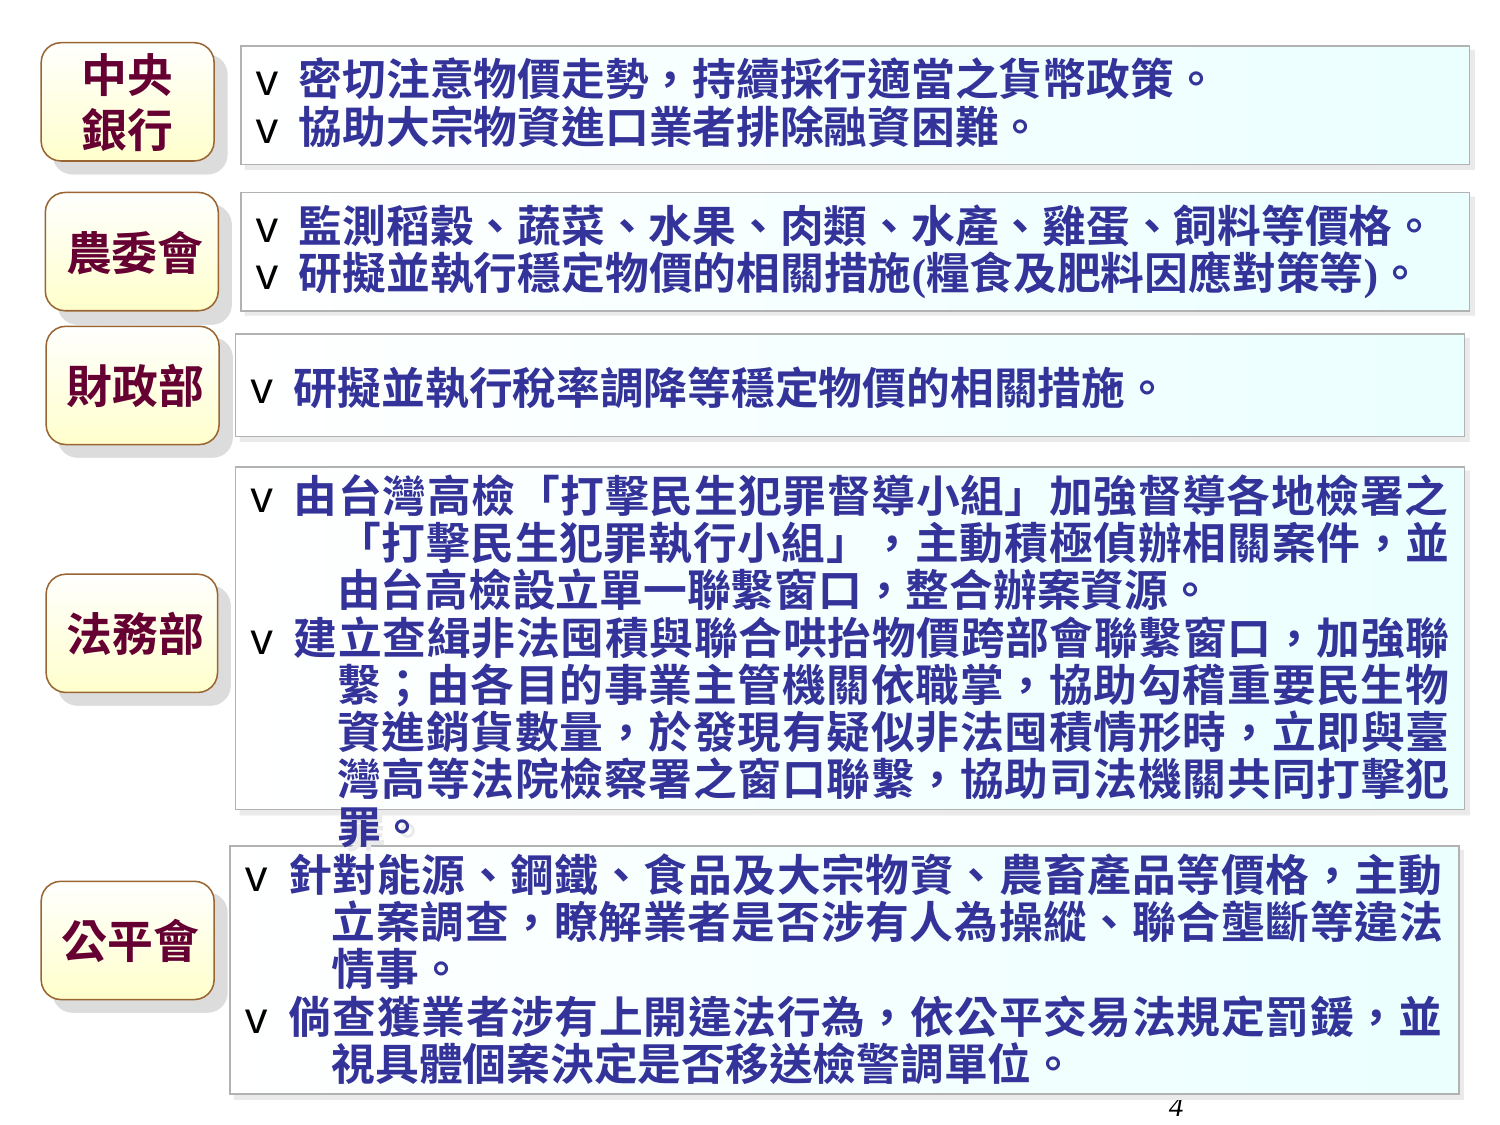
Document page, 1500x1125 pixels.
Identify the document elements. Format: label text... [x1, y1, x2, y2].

text_box 公平會 [41, 881, 215, 1000]
text_box 密切注意物價走勢，持續採行適當之貨幣政策。 協助大宗物資進口業者排除融資困難。 [241, 46, 1470, 164]
text_box 財政部 [46, 326, 220, 445]
text_box 監測稻穀、蔬菜、水果、肉類、水產、雞蛋、飼料等價格。 研擬並執行穩定物價的相關措施(糧食及肥料因應對策等)。 [241, 193, 1470, 311]
text_box 農委會 [45, 192, 219, 311]
text_box <編號> [1153, 1079, 1500, 1125]
text_box 針對能源、鋼鐵、食品及大宗物資、農畜產品等價格，主動立案調查，瞭解業者是否涉有人為操縱、聯合壟斷等違法情事。 倘查獲業者涉有上開違法行為，依公平交易法規定罰鍰，並視具體個案決定是否移送檢警調單位。 [230, 846, 1459, 1094]
text_box 研擬並執行稅率調降等穩定物價的相關措施。 [236, 334, 1464, 437]
text_box 由台灣高檢「打擊民生犯罪督導小組」加強督導各地檢署之「打擊民生犯罪執行小組」，主動積極偵辦相關案件，並由台高檢設立單一聯繫窗口，整合辦案資源。 建立查緝非法囤積與聯合哄抬物價跨部會聯繫窗口，加強聯繫；由各目的事業主管機關依職掌，協助勾稽重要民生物資進銷貨數量，於發現有疑似非法囤積情形時，立即與臺灣高等法院檢察署之窗口聯繫，協助司法機關共同打擊犯罪。 [236, 467, 1464, 810]
text_box 中央 銀行 [41, 42, 215, 161]
text_box 法務部 [46, 574, 218, 693]
